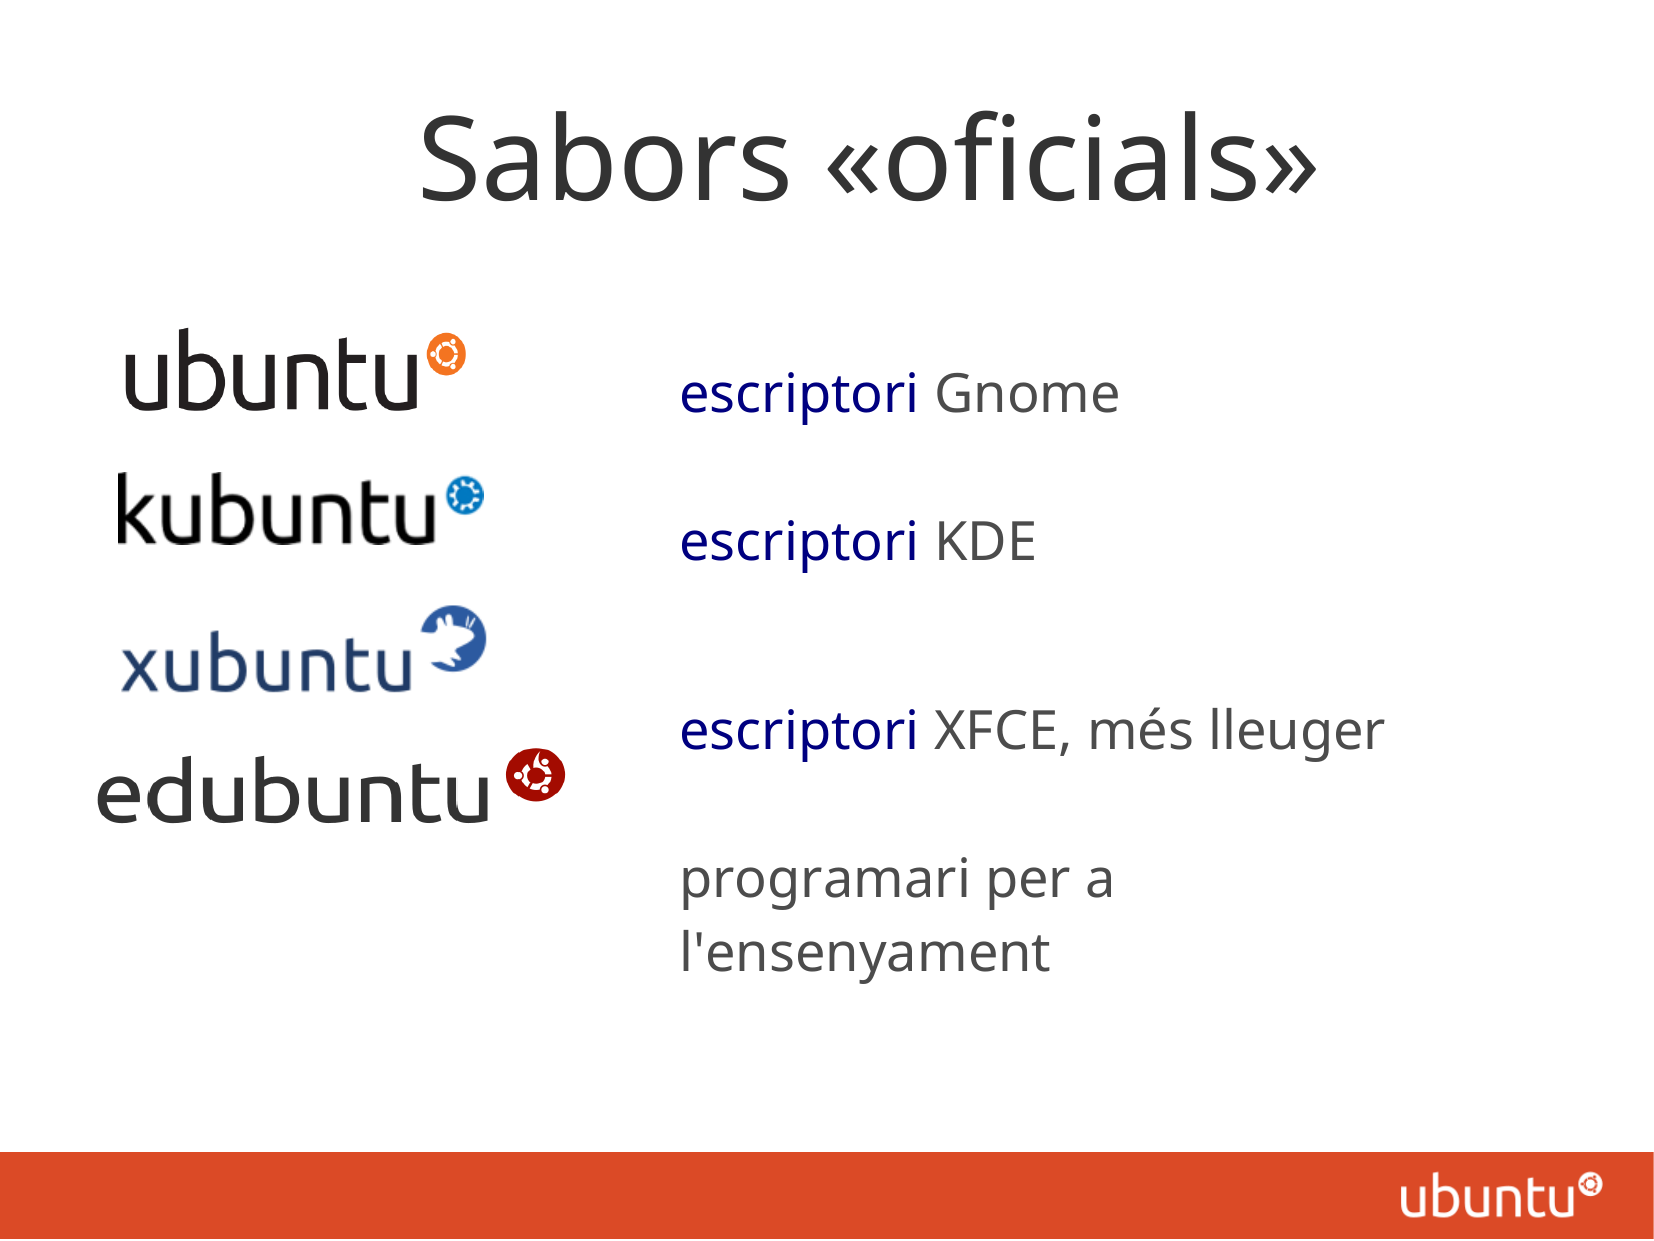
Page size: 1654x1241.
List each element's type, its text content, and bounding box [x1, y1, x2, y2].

picture [88, 738, 581, 827]
picture [0, 1152, 1654, 1239]
title Sabors «oficials» [55, 58, 1536, 266]
picture [118, 472, 484, 545]
picture [106, 590, 502, 708]
text_box escriptori Gnome escriptori KDE escriptori XFCE, més lleuger programari per a l'ensenyament [679, 354, 1503, 1032]
picture [118, 324, 473, 414]
